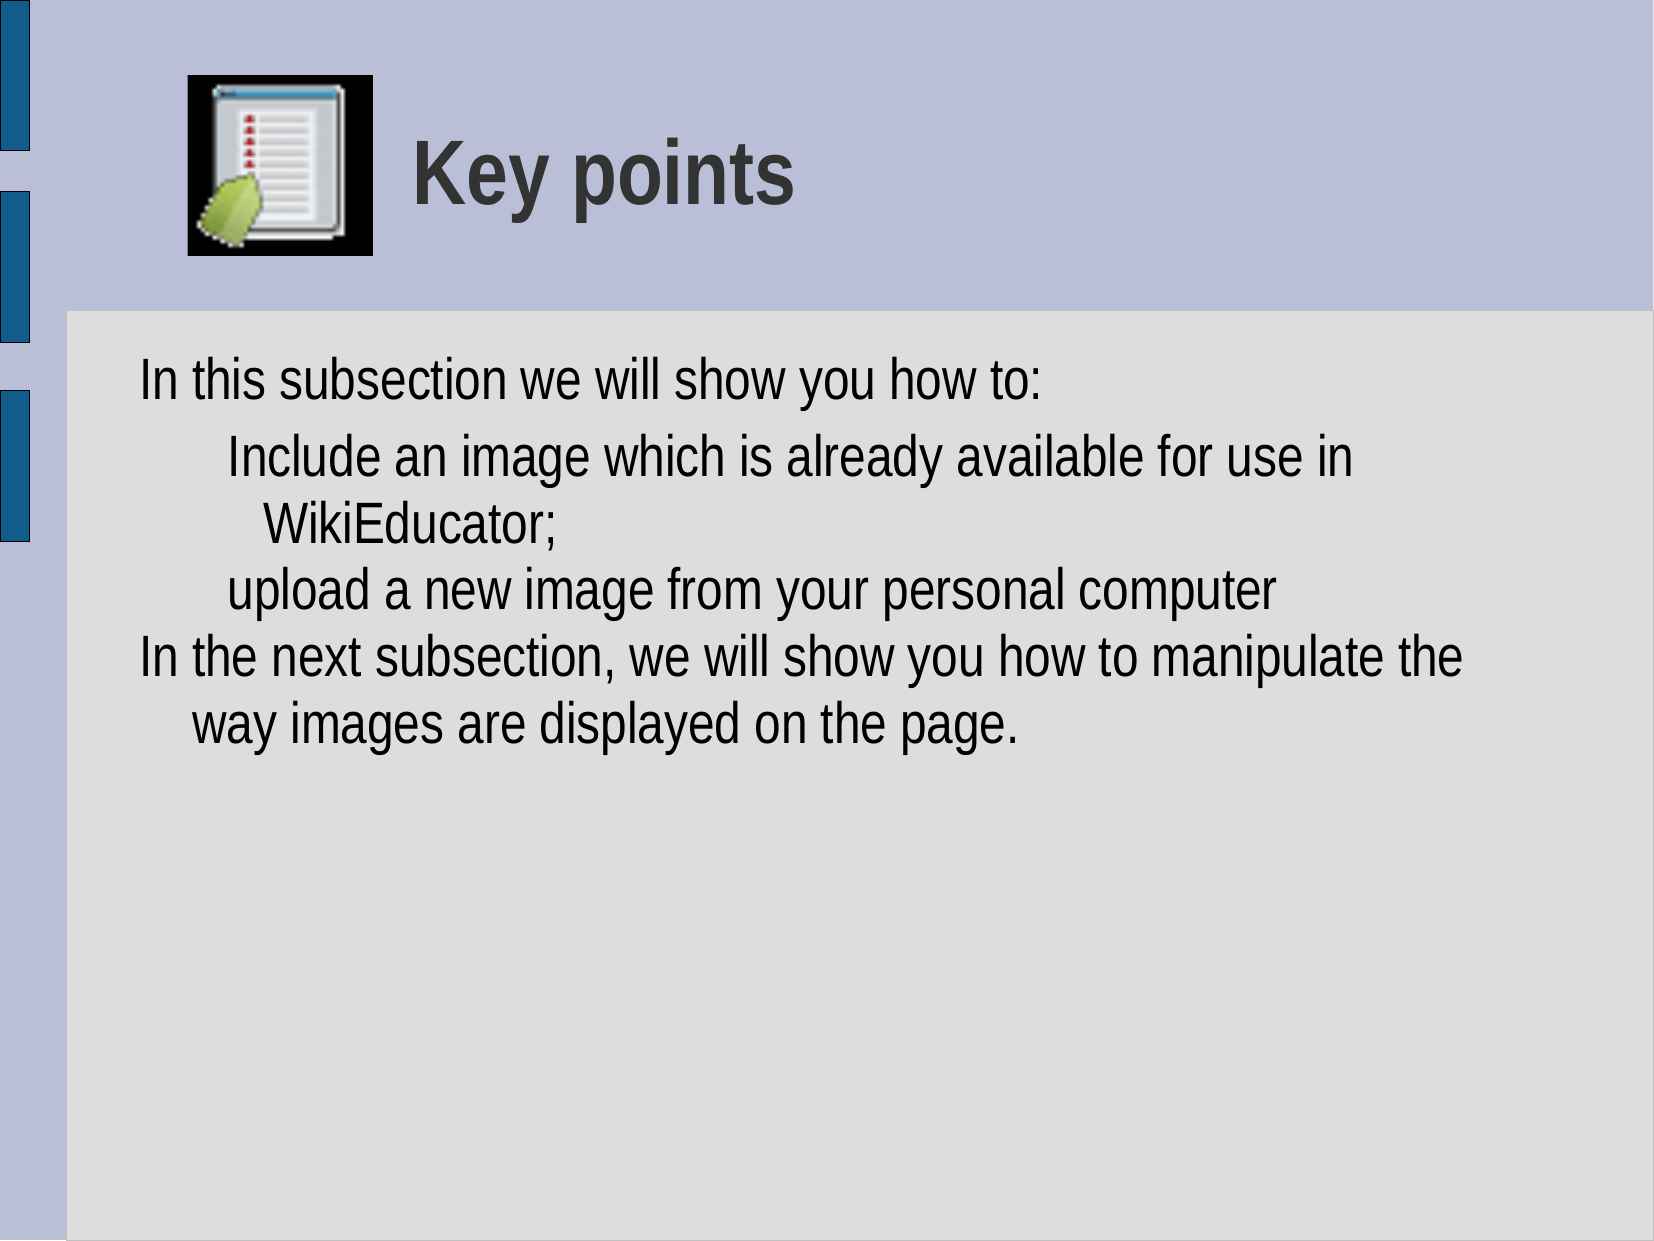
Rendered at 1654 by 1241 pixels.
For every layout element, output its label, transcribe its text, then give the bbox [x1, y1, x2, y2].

title Key points [412, 75, 1463, 268]
list In this subsection we will show you how to: Include an image which is already available for use in WikiEducator; upload a new image from your personal computer In the next subsection, we will show you how to manipulate the way images are displayed on the page. [121, 344, 1534, 1127]
picture [187, 75, 376, 263]
